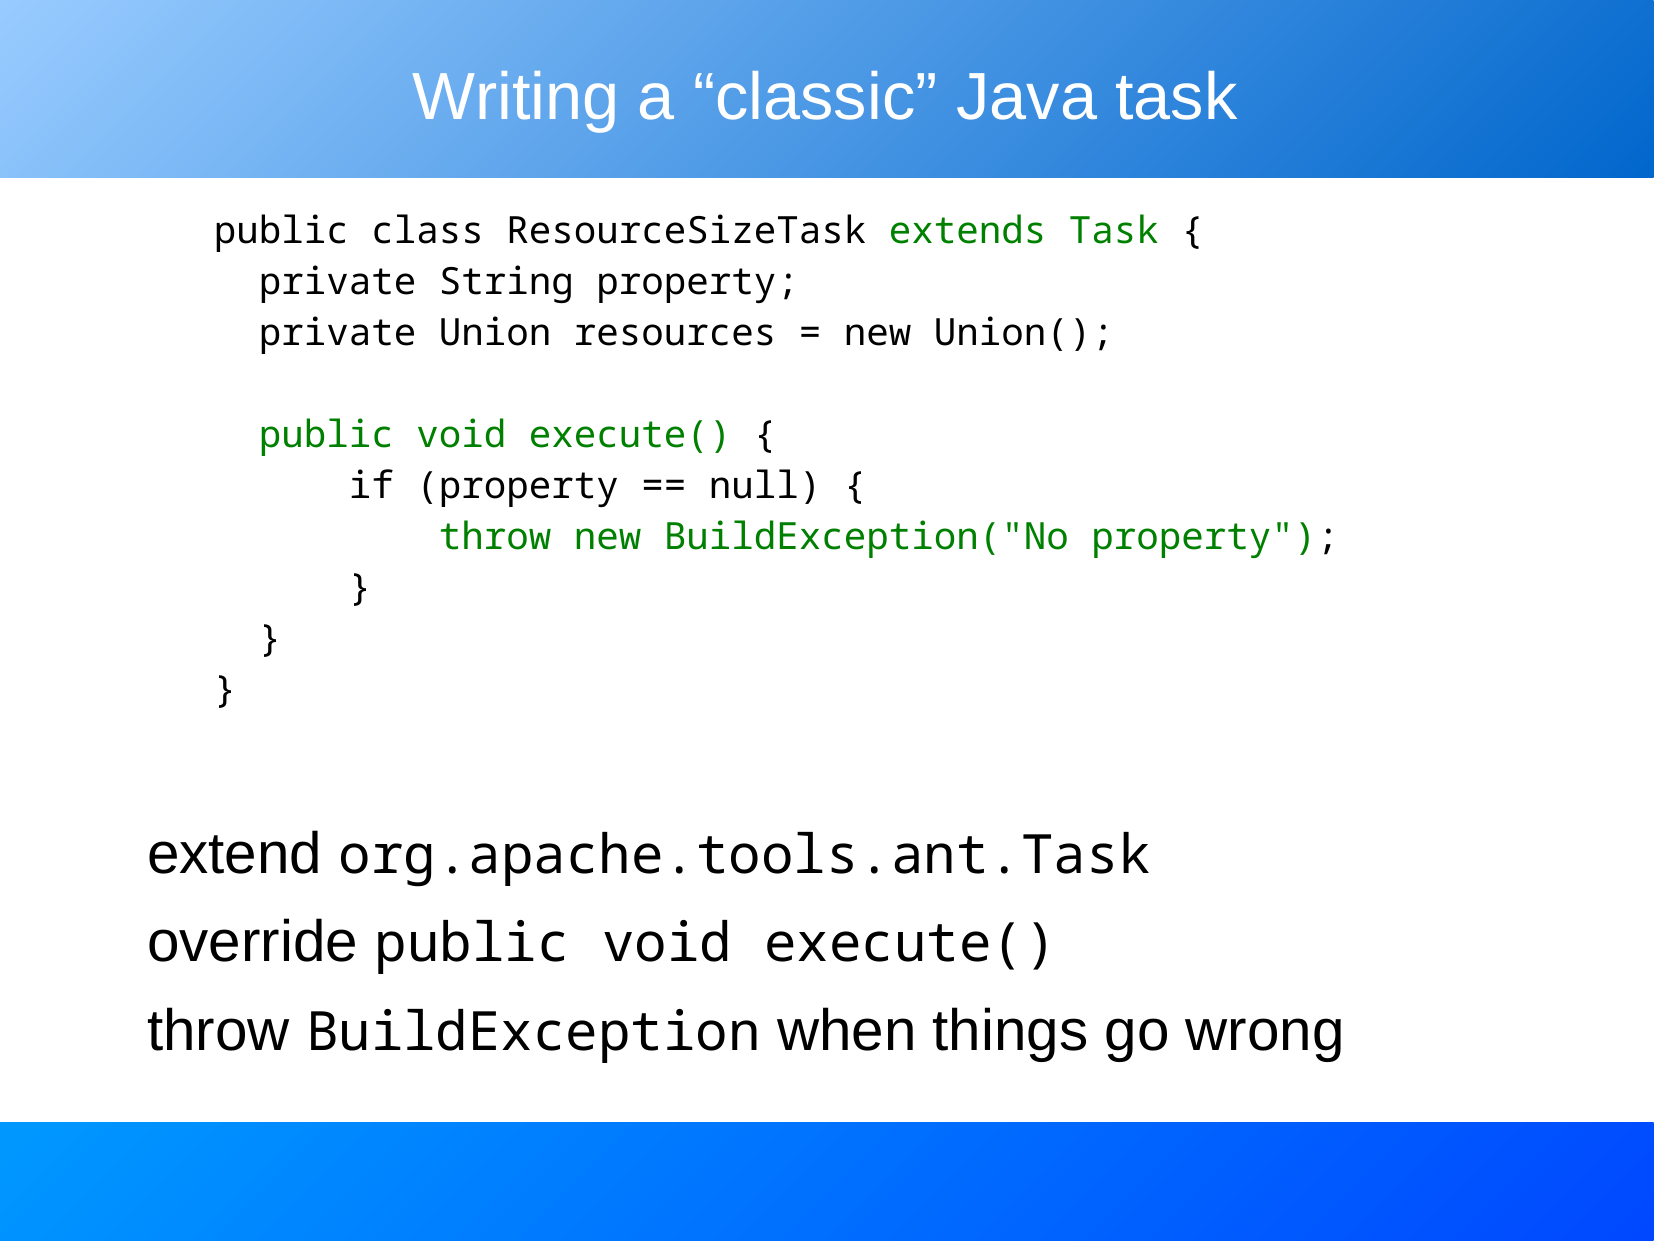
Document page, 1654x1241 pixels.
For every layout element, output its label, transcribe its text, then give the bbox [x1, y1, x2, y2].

text_box public class ResourceSizeTask extends Task { private String property; private Union resources = new Union(); public void execute() { if (property == null) { throw new BuildException("No property"); } } } [199, 270, 1354, 698]
list extend org.apache.tools.ant.Task override public void execute() throw BuildException when things go wrong [122, 815, 1507, 1040]
title Writing a “classic” Java task [162, 59, 1489, 148]
